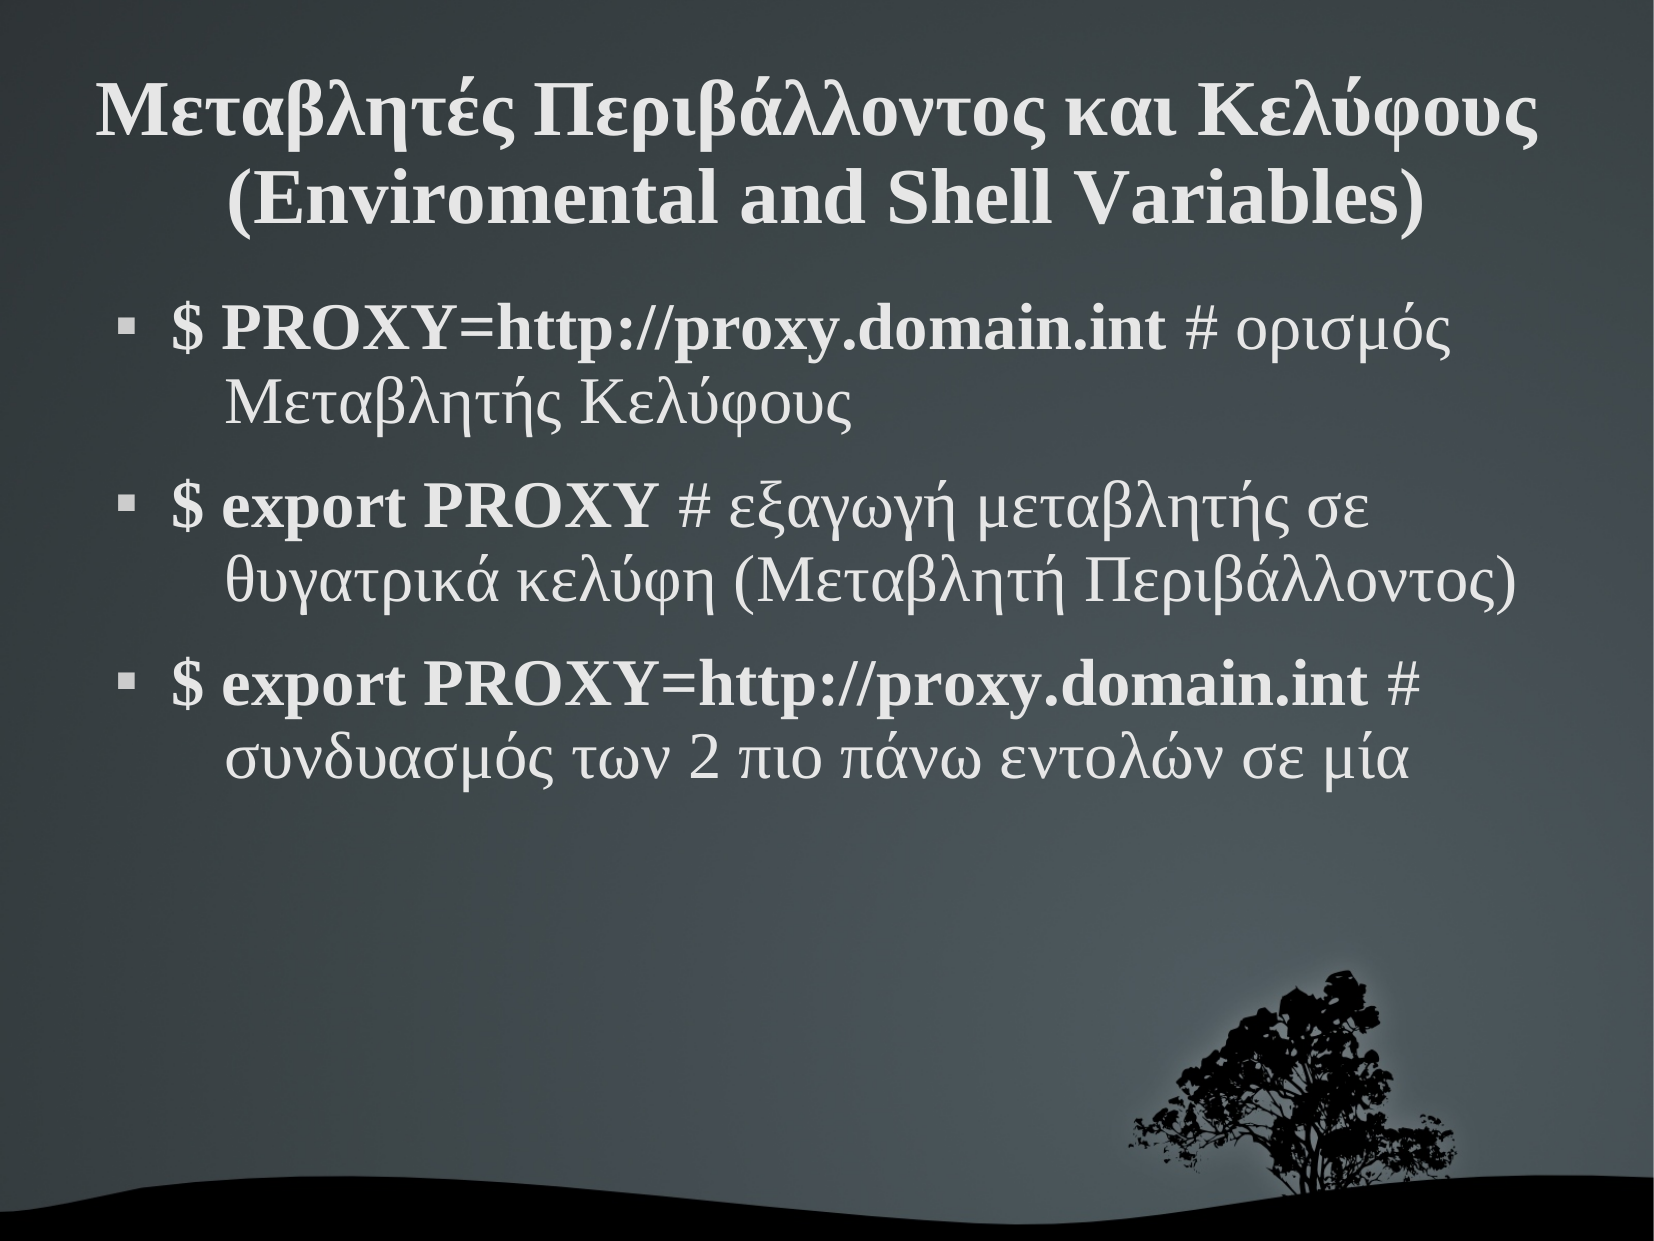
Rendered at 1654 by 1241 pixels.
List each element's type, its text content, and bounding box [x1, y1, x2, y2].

picture [0, 0, 1654, 1241]
title Μεταβλητές Περιβάλλοντος και Κελύφους (Enviromental and Shell Variables) [82, 0, 1571, 290]
list $ PROXY=http://proxy.domain.int # ορισμός Μεταβλητής Κελύφους $ export PROXY # εξαγωγή μεταβλητής σε θυγατρικά κελύφη (Μεταβλητή Περιβάλλοντος) $ export PROXY=http://proxy.domain.int # συνδυασμός των 2 πιο πάνω εντολών σε μία [82, 290, 1571, 1109]
